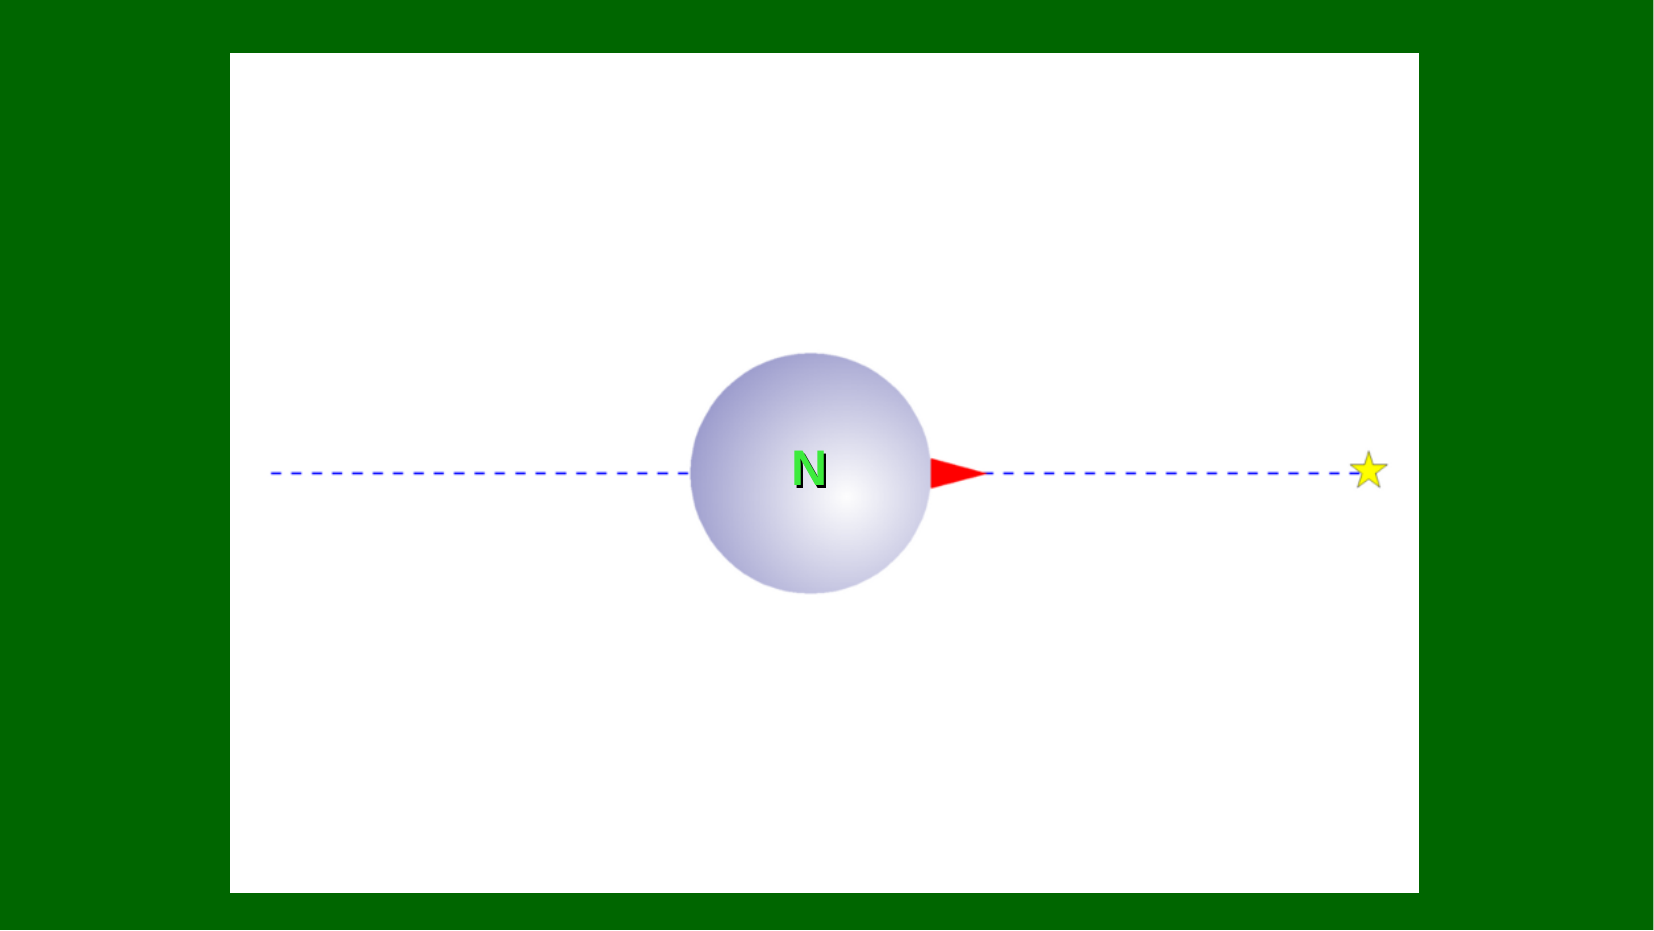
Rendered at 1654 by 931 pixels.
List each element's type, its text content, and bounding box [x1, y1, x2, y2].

text_box N [776, 433, 843, 504]
picture [230, 53, 1419, 893]
